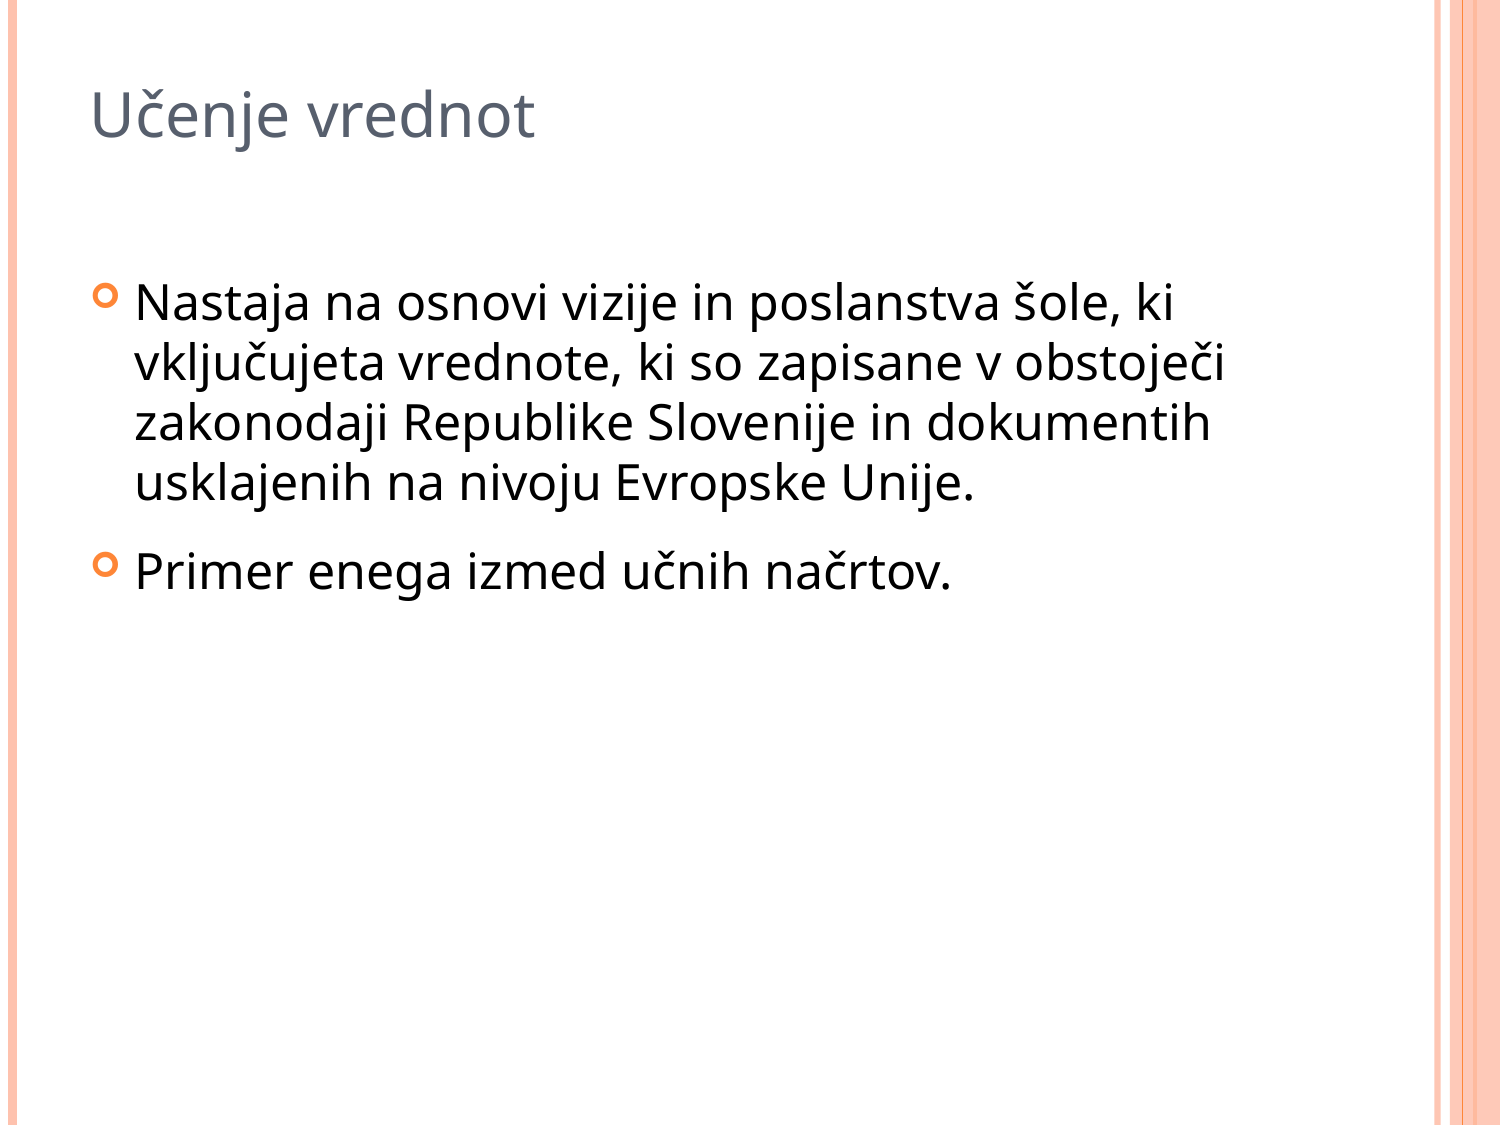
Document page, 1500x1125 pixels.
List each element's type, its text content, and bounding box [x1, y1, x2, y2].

list Nastaja na osnovi vizije in poslanstva šole, ki vključujeta vrednote, ki so zapisane v obstoječi zakonodaji Republike Slovenije in dokumentih usklajenih na nivoju Evropske Unije. Primer enega izmed učnih načrtov. [75, 262, 1300, 1062]
title Učenje vrednot [75, 45, 1300, 233]
